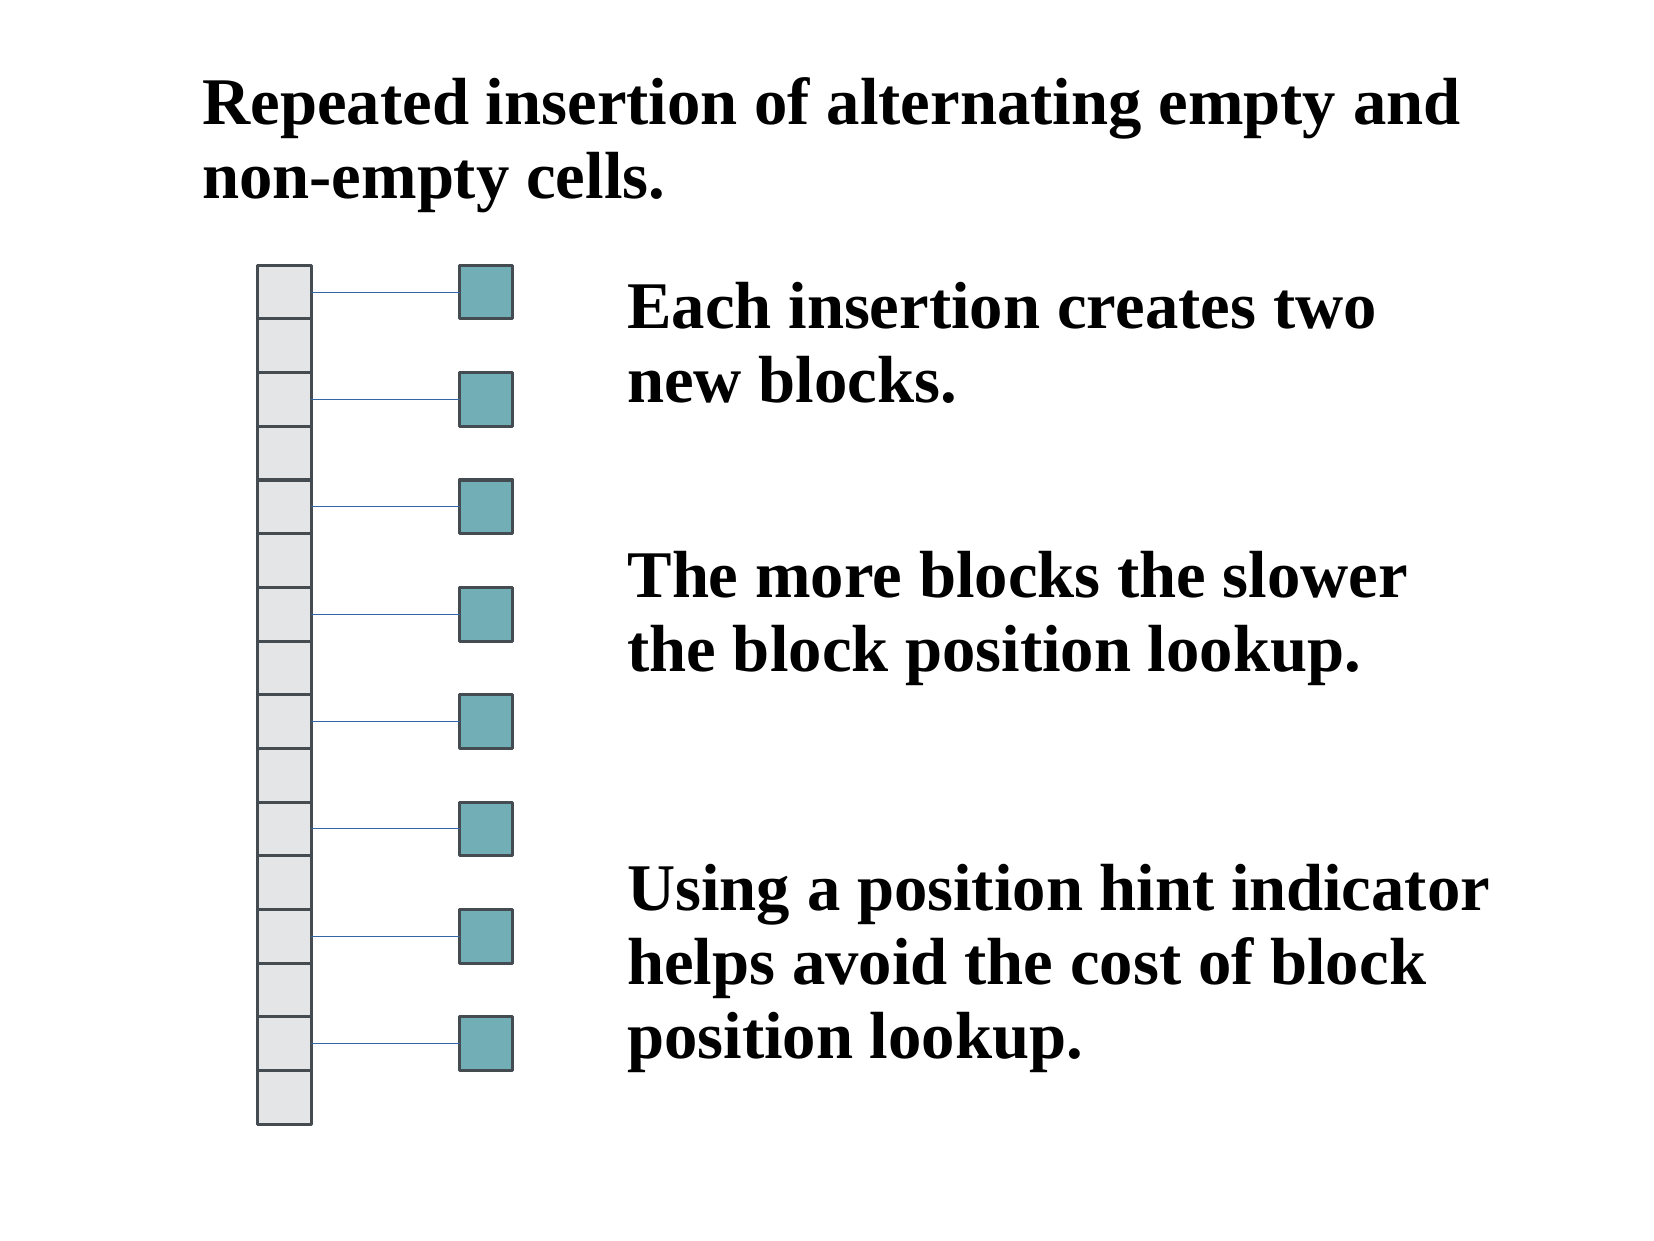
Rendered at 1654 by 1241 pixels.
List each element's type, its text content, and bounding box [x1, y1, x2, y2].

text_box [459, 802, 513, 856]
text_box [257, 265, 312, 1125]
text_box The more blocks the slower the block position lookup. [612, 530, 1526, 754]
text_box [459, 909, 513, 964]
text_box Each insertion creates two new blocks. [612, 261, 1508, 473]
text_box Using a position hint indicator helps avoid the cost of block position lookup. [612, 843, 1526, 1200]
text_box Repeated insertion of alternating empty and non-empty cells. [187, 57, 1601, 229]
text_box [459, 1016, 513, 1071]
text_box [459, 372, 513, 427]
text_box [459, 265, 513, 319]
text_box [459, 587, 513, 642]
text_box [459, 480, 513, 534]
text_box [459, 694, 513, 749]
